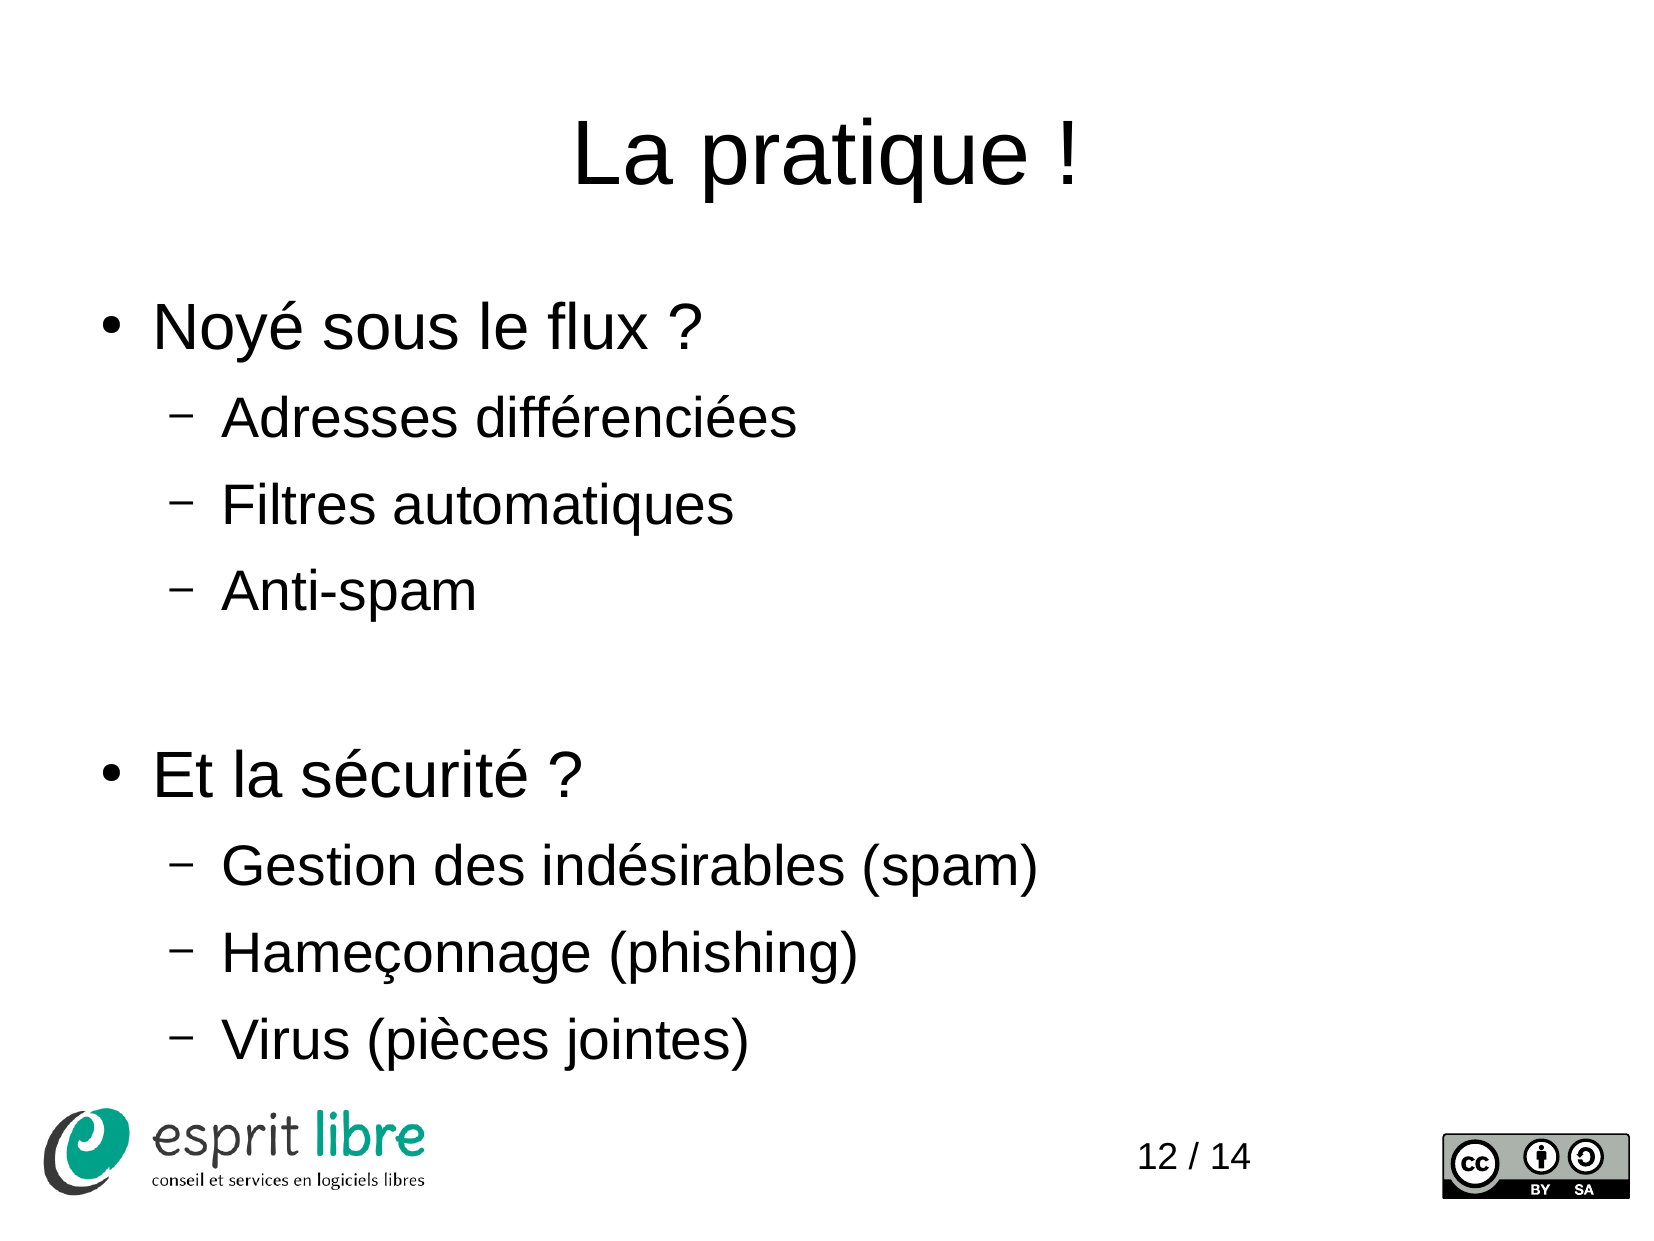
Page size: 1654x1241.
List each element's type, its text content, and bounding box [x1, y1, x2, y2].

list Noyé sous le flux ? Adresses différenciées Filtres automatiques Anti-spam Et la sécurité ? Gestion des indésirables (spam) Hameçonnage (phishing) Virus (pièces jointes) [82, 290, 1571, 1075]
title La pratique ! [82, 49, 1571, 257]
picture [0, 1009, 480, 1241]
